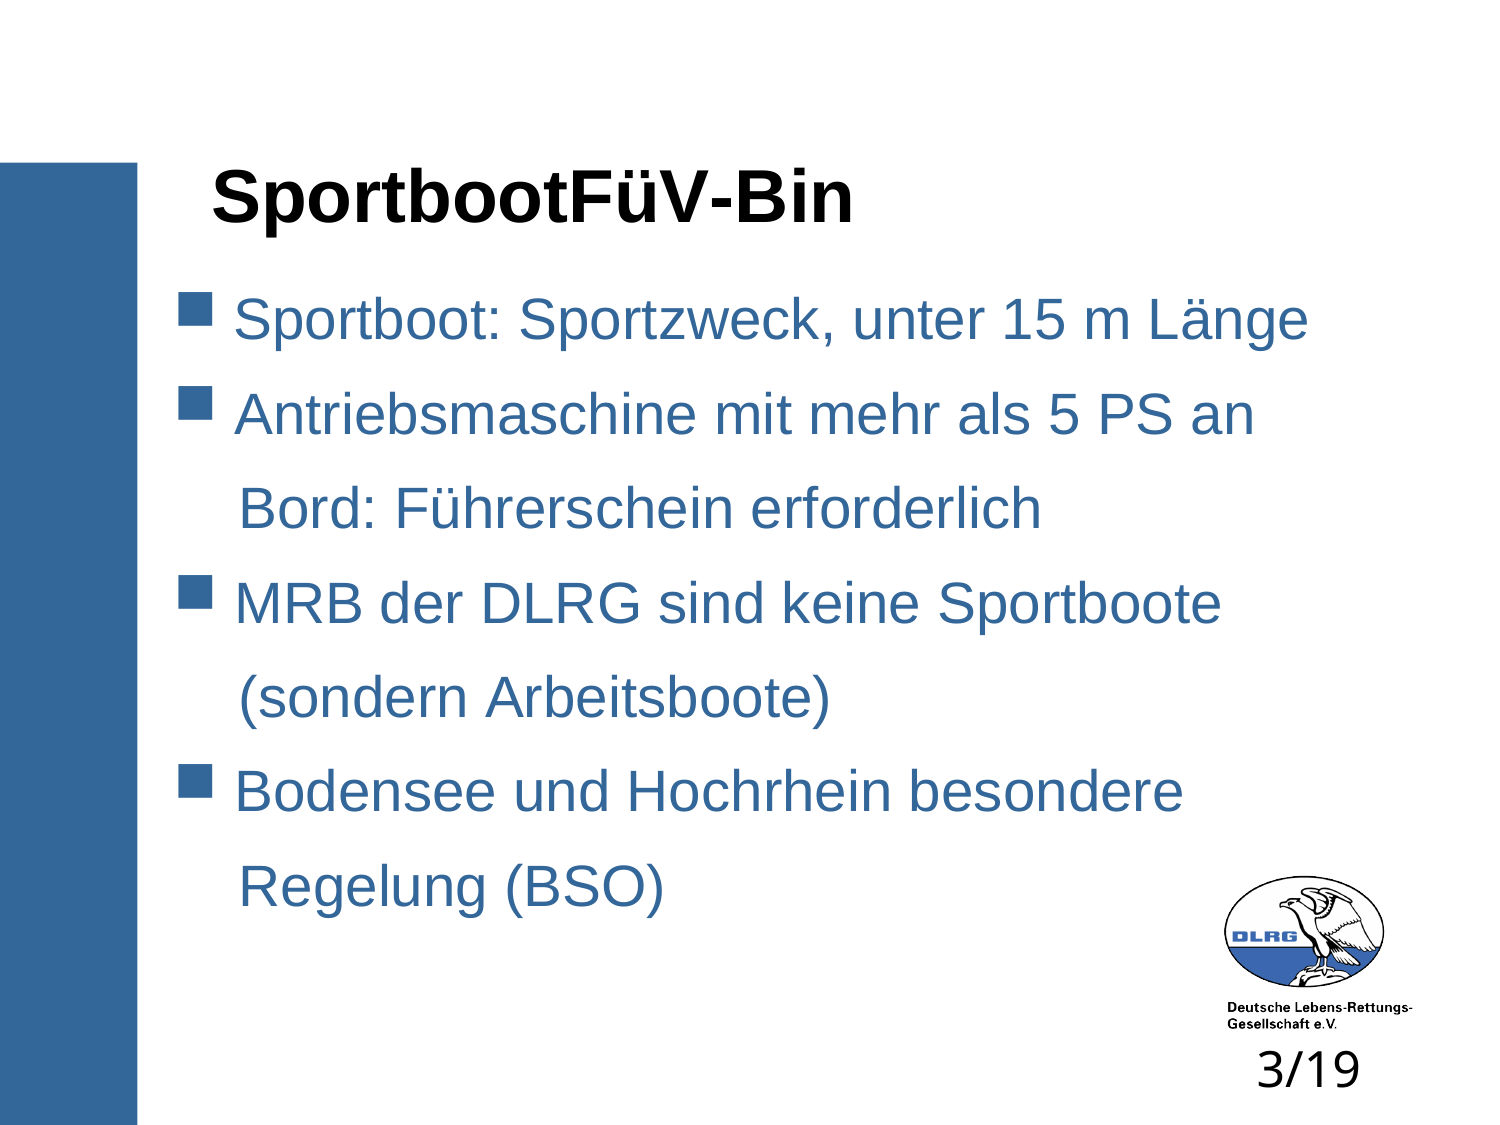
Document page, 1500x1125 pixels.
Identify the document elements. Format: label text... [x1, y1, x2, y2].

text_box <Nummer>/19 [1241, 1030, 1500, 1106]
text_box SportbootFüV-Bin [196, 140, 872, 246]
text_box Sportboot: Sportzweck, unter 15 m Länge Antriebsmaschine mit mehr als 5 PS an Bord: Führerschein erforderlich MRB der DLRG sind keine Sportboote (sondern Arbeitsboote) Bodensee und Hochrhein besondere Regelung (BSO)‏ [159, 249, 1482, 961]
picture [1224, 961, 1413, 1030]
